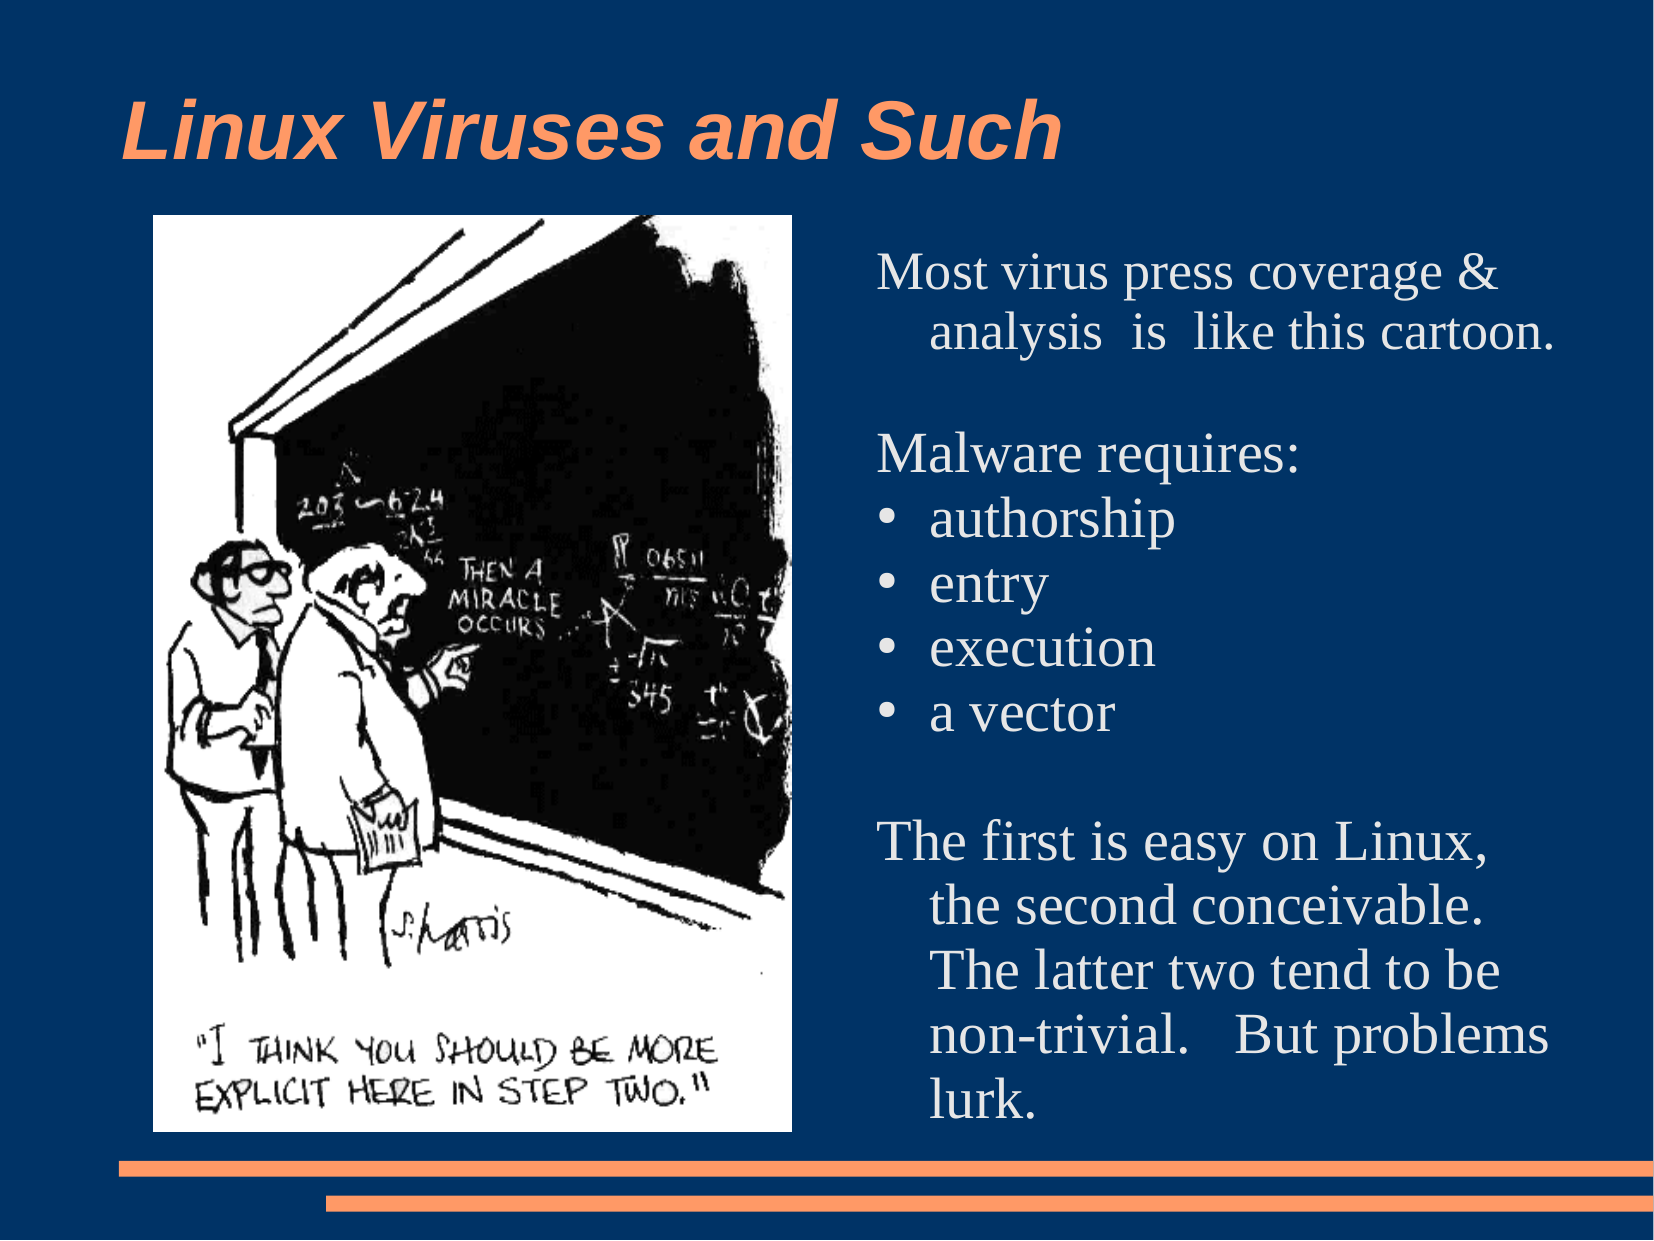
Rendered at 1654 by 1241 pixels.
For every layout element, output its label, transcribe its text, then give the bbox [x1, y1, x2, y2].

list Most virus press coverage & analysis is like this cartoon. Malware requires: authorship entry execution a vector The first is easy on Linux, the second conceivable. The latter two tend to be non-trivial. But problems lurk. [858, 240, 1562, 1148]
picture [153, 215, 792, 1132]
title Linux Viruses and Such [121, 46, 1534, 216]
